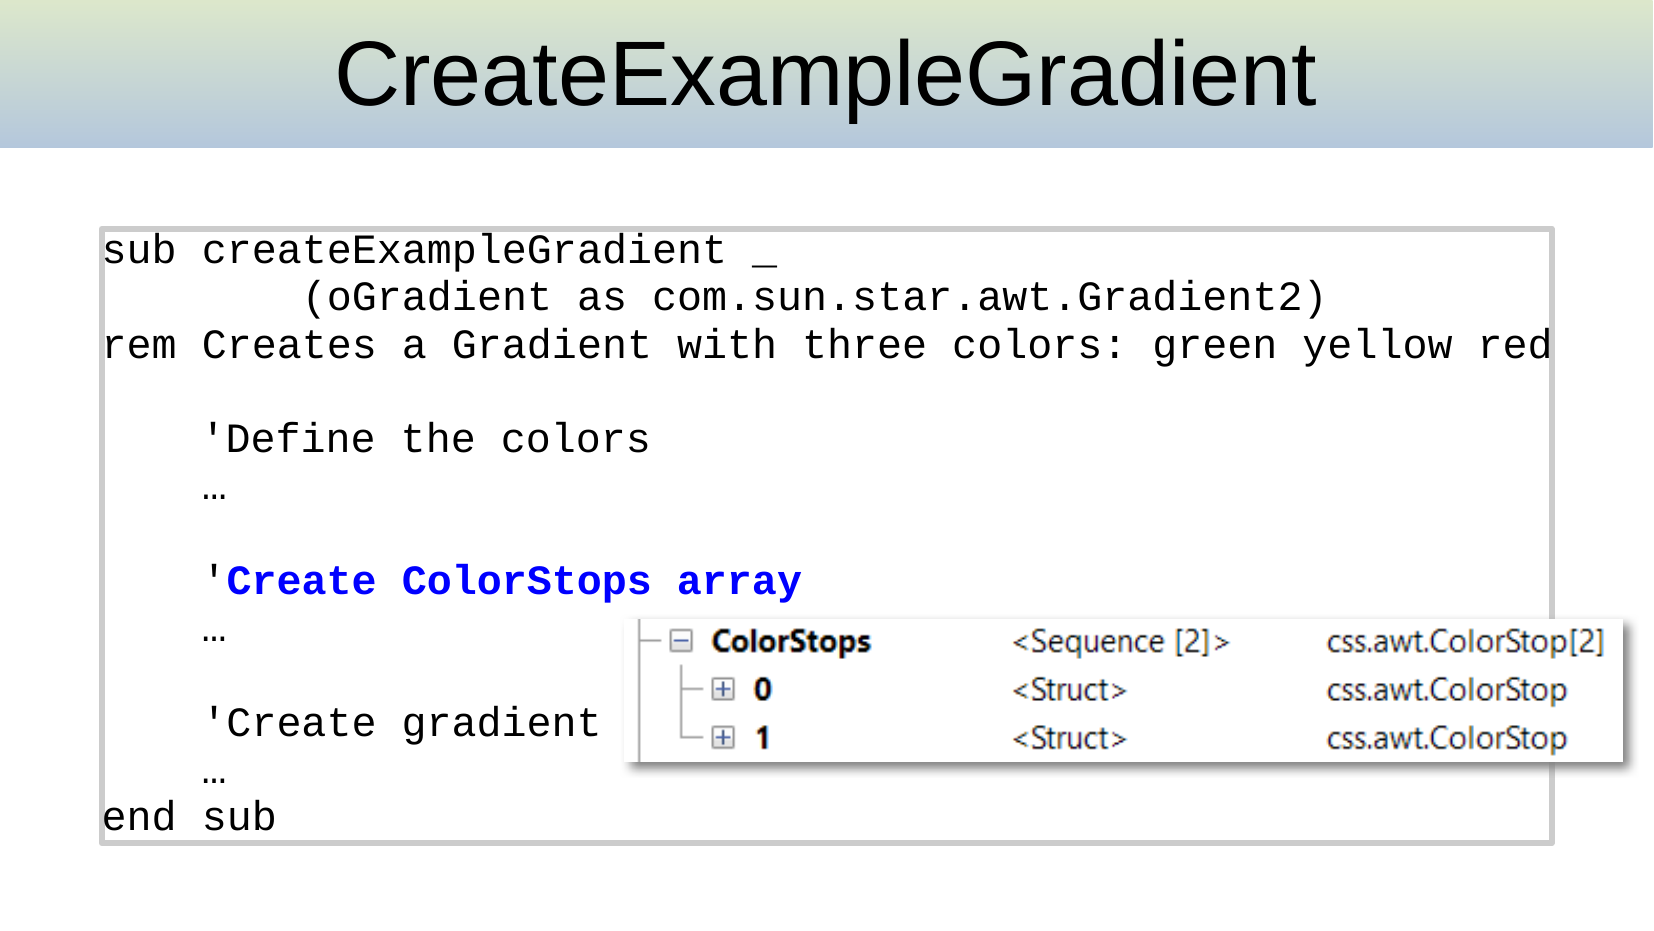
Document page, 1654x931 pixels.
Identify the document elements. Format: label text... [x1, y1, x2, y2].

text_box sub createExampleGradient _ (oGradient as com.sun.star.awt.Gradient2) rem Creates a Gradient with three colors: green yellow red 'Define the colors … 'Create ColorStops array … 'Create gradient … end sub [101, 228, 1552, 844]
title CreateExampleGradient [0, 0, 1653, 148]
picture [624, 619, 1623, 762]
